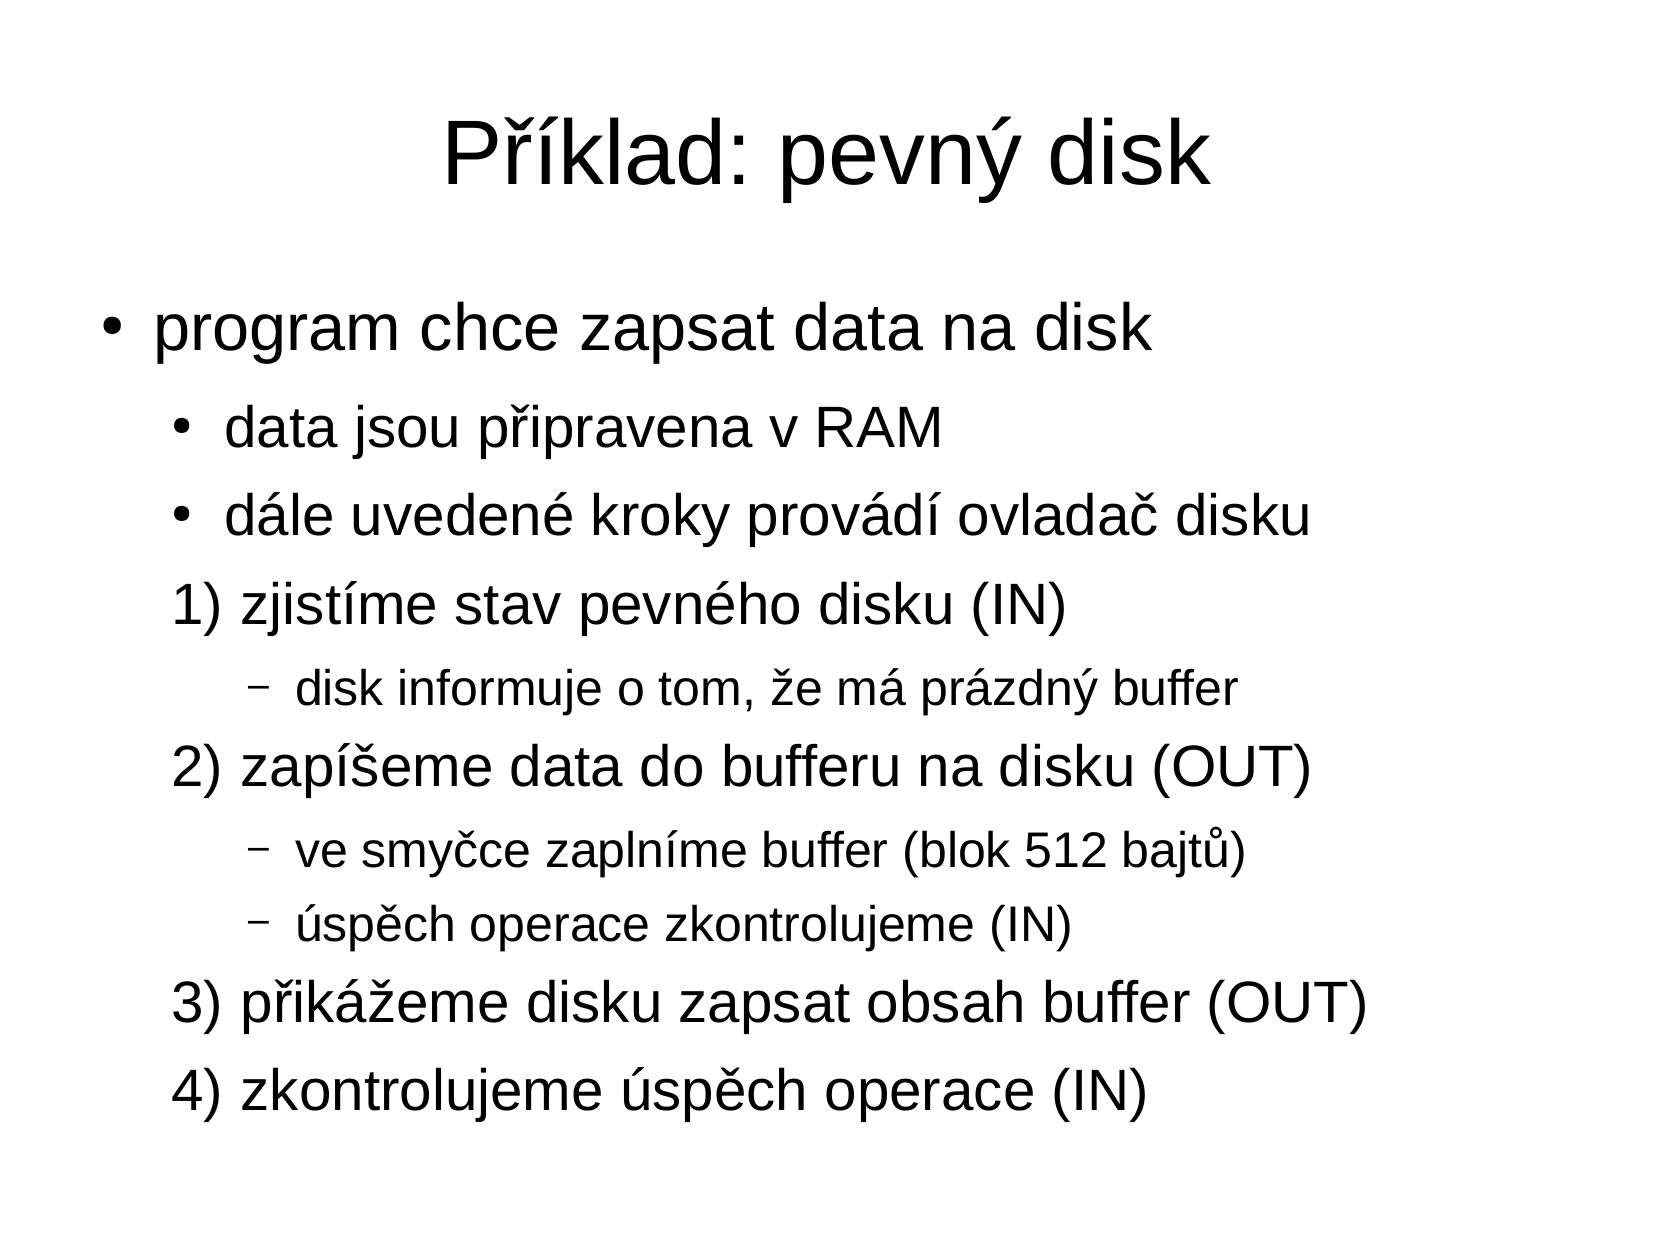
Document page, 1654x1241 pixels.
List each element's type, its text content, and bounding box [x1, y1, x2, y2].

title Příklad: pevný disk [82, 56, 1571, 250]
list program chce zapsat data na disk data jsou připravena v RAM dále uvedené kroky provádí ovladač disku zjistíme stav pevného disku (IN) disk informuje o tom, že má prázdný buffer zapíšeme data do bufferu na disku (OUT) ve smyčce zaplníme buffer (blok 512 bajtů) úspěch operace zkontrolujeme (IN) přikážeme disku zapsat obsah buffer (OUT) zkontrolujeme úspěch operace (IN) [82, 290, 1571, 1122]
